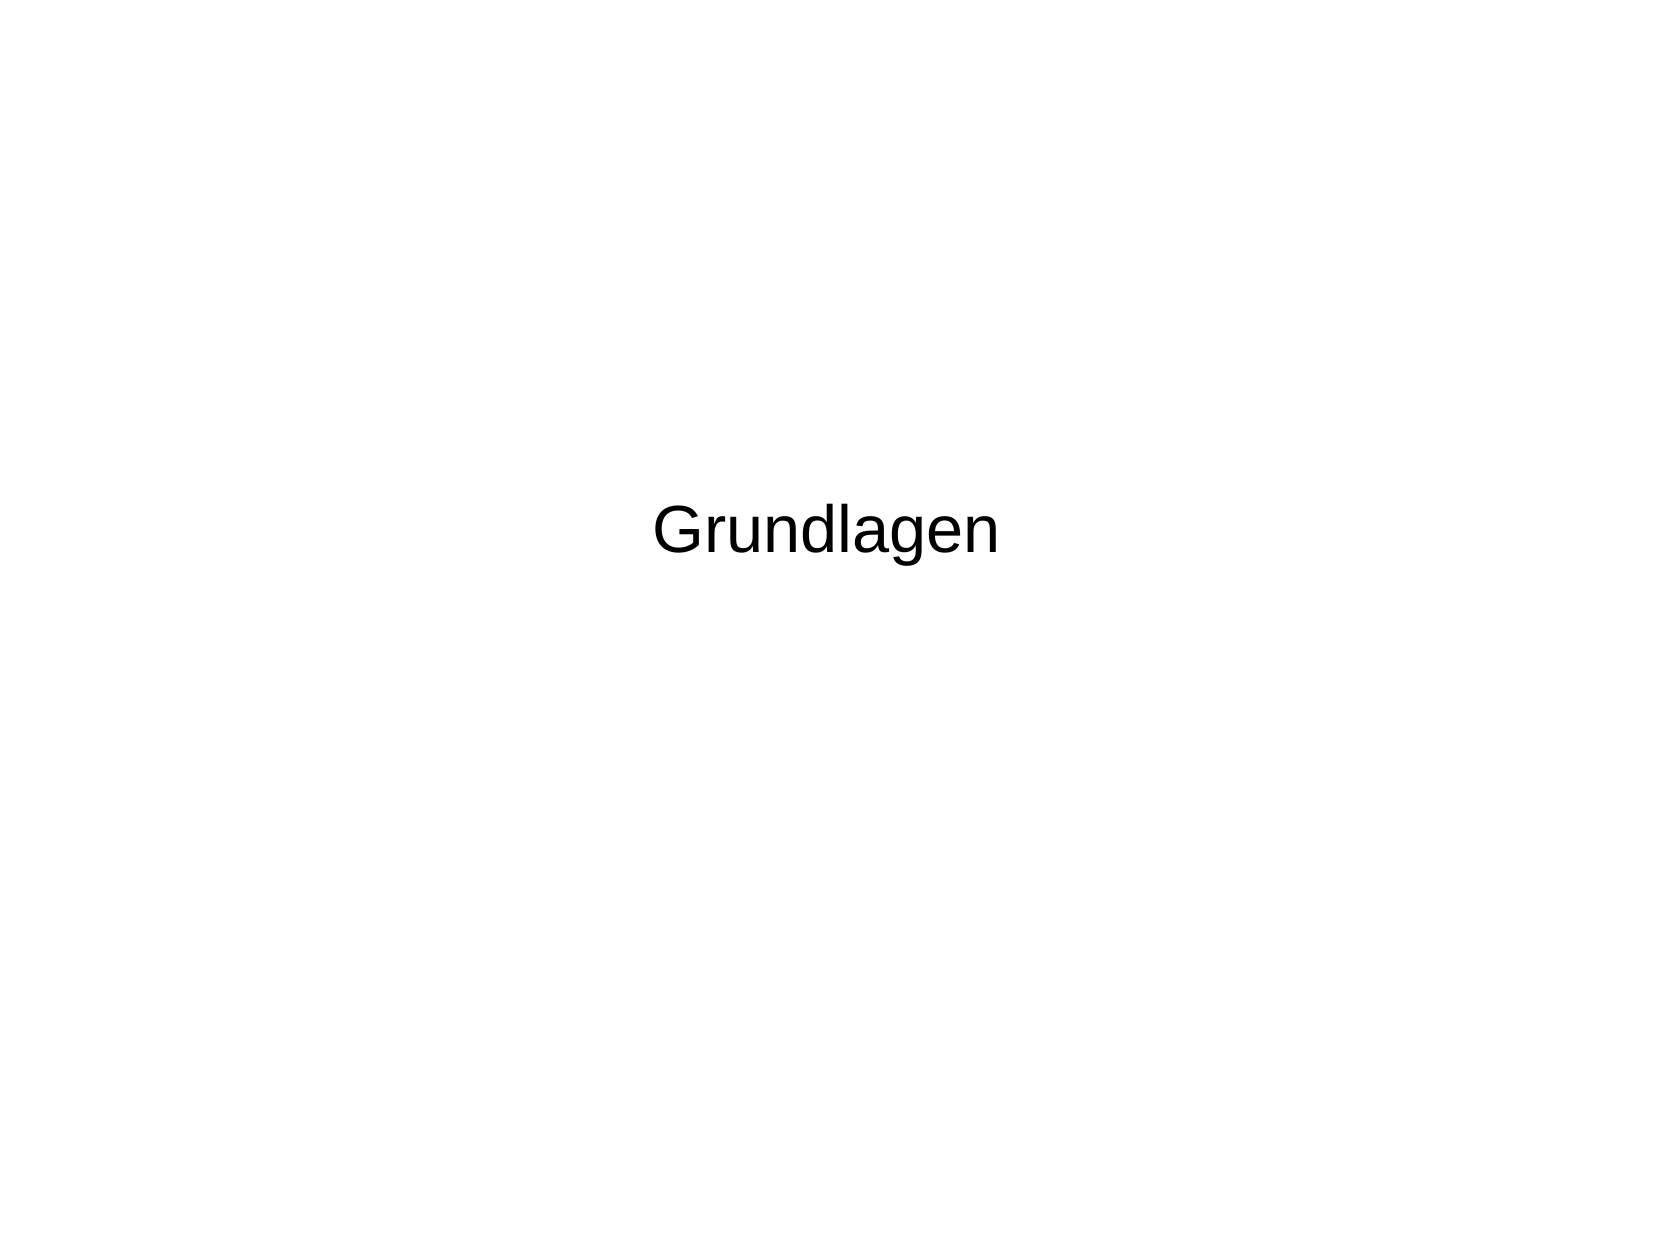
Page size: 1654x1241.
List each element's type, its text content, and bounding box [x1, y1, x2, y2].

subtitle Grundlagen [82, 49, 1571, 1010]
